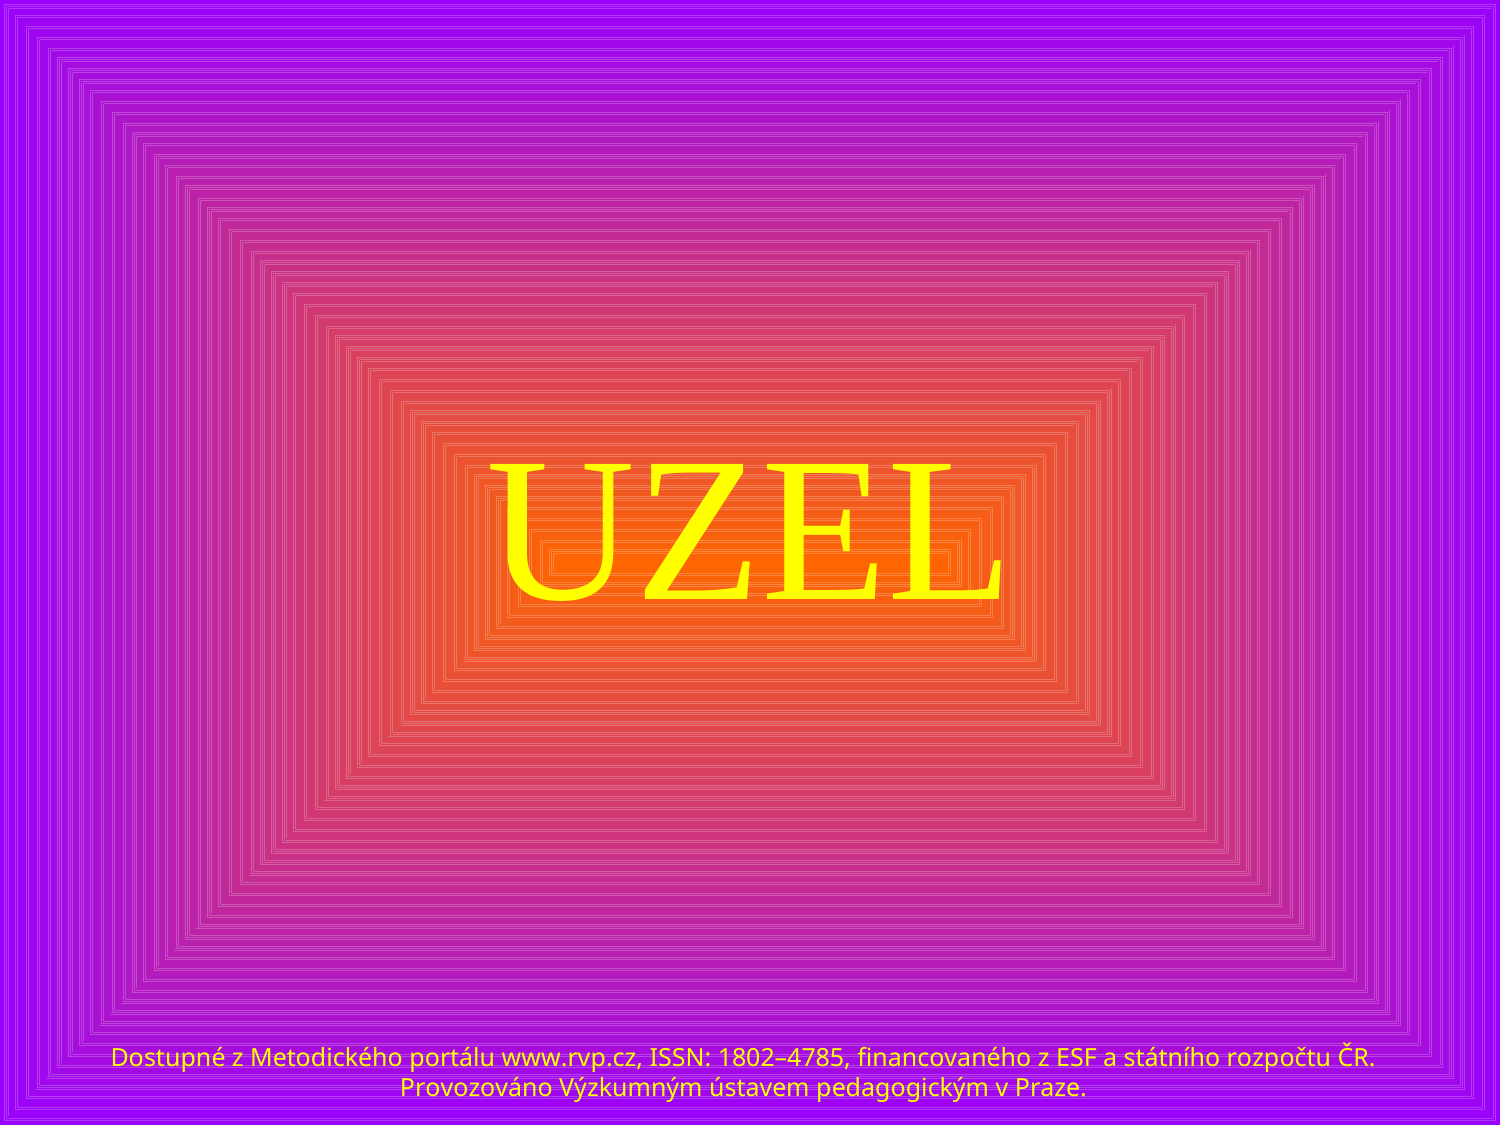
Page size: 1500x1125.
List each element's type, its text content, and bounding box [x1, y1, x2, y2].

text_box UZEL [0, 385, 1500, 649]
text_box Dostupné z Metodického portálu www.rvp.cz, ISSN: 1802–4785, financovaného z ESF a státního rozpočtu ČR. Provozováno Výzkumným ústavem pedagogickým v Praze. [35, 1041, 1454, 1102]
